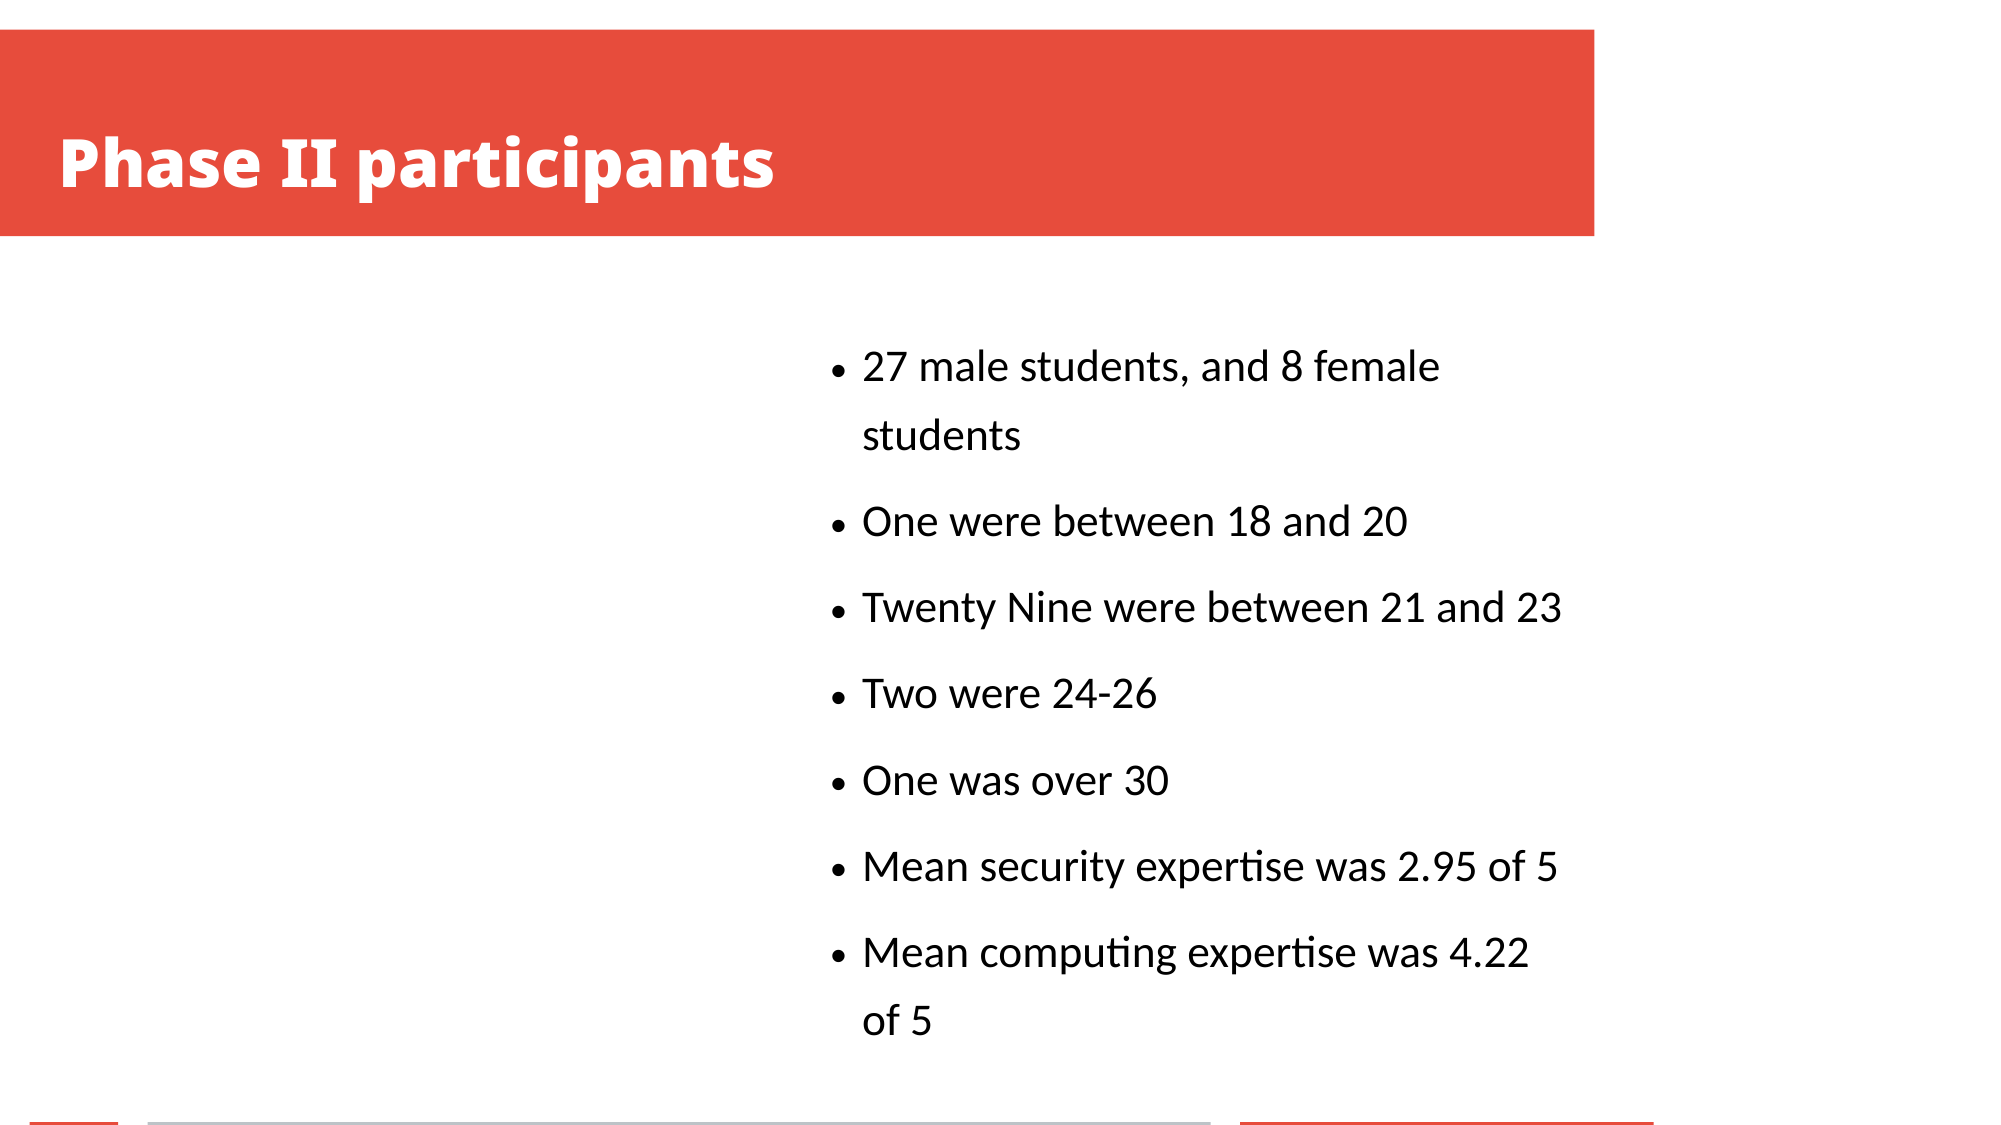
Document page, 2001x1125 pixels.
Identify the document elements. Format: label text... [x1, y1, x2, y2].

title Phase II participants [59, 59, 1595, 207]
list 27 male students, and 8 female students One were between 18 and 20 Twenty Nine were between 21 and 23 Two were 24-26 One was over 30 Mean security expertise was 2.95 of 5 Mean computing expertise was 4.22 of 5 [830, 324, 1566, 1093]
